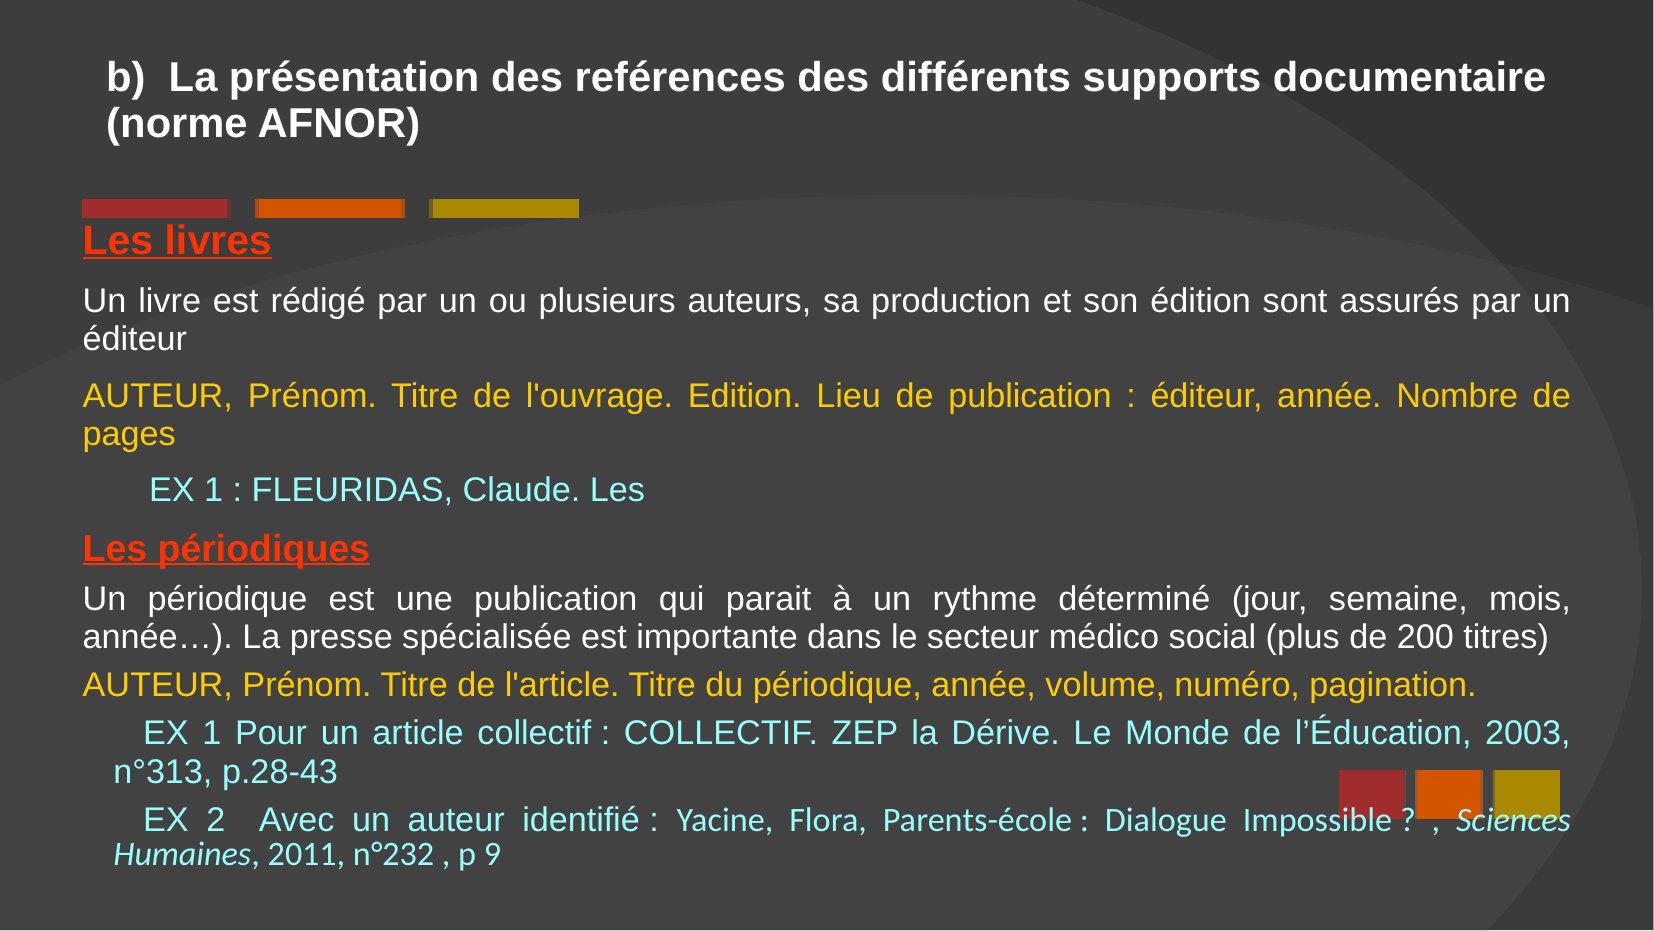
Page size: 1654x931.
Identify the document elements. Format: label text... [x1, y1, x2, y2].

title b) La présentation des reférences des différents supports documentaire (norme AFNOR) [106, 45, 1595, 201]
picture [82, 199, 579, 217]
list Les livres Un livre est rédigé par un ou plusieurs auteurs, sa production et son édition sont assurés par un éditeur AUTEUR, Prénom. Titre de l'ouvrage. Edition. Lieu de publication : éditeur, année. Nombre de pages EX 1 : FLEURIDAS, Claude. Les Les périodiques Un périodique est une publication qui parait à un rythme déterminé (jour, semaine, mois, année…). La presse spécialisée est importante dans le secteur médico social (plus de 200 titres) AUTEUR, Prénom. Titre de l'article. Titre du périodique, année, volume, numéro, pagination. EX 1 Pour un article collectif : COLLECTIF. ZEP la Dérive. Le Monde de l’Éducation, 2003, n°313, p.28-43 EX 2 Avec un auteur identifié : Yacine, Flora, Parents-école : Dialogue Impossible ? , Sciences Humaines, 2011, n°232 , p 9 [82, 217, 1571, 910]
